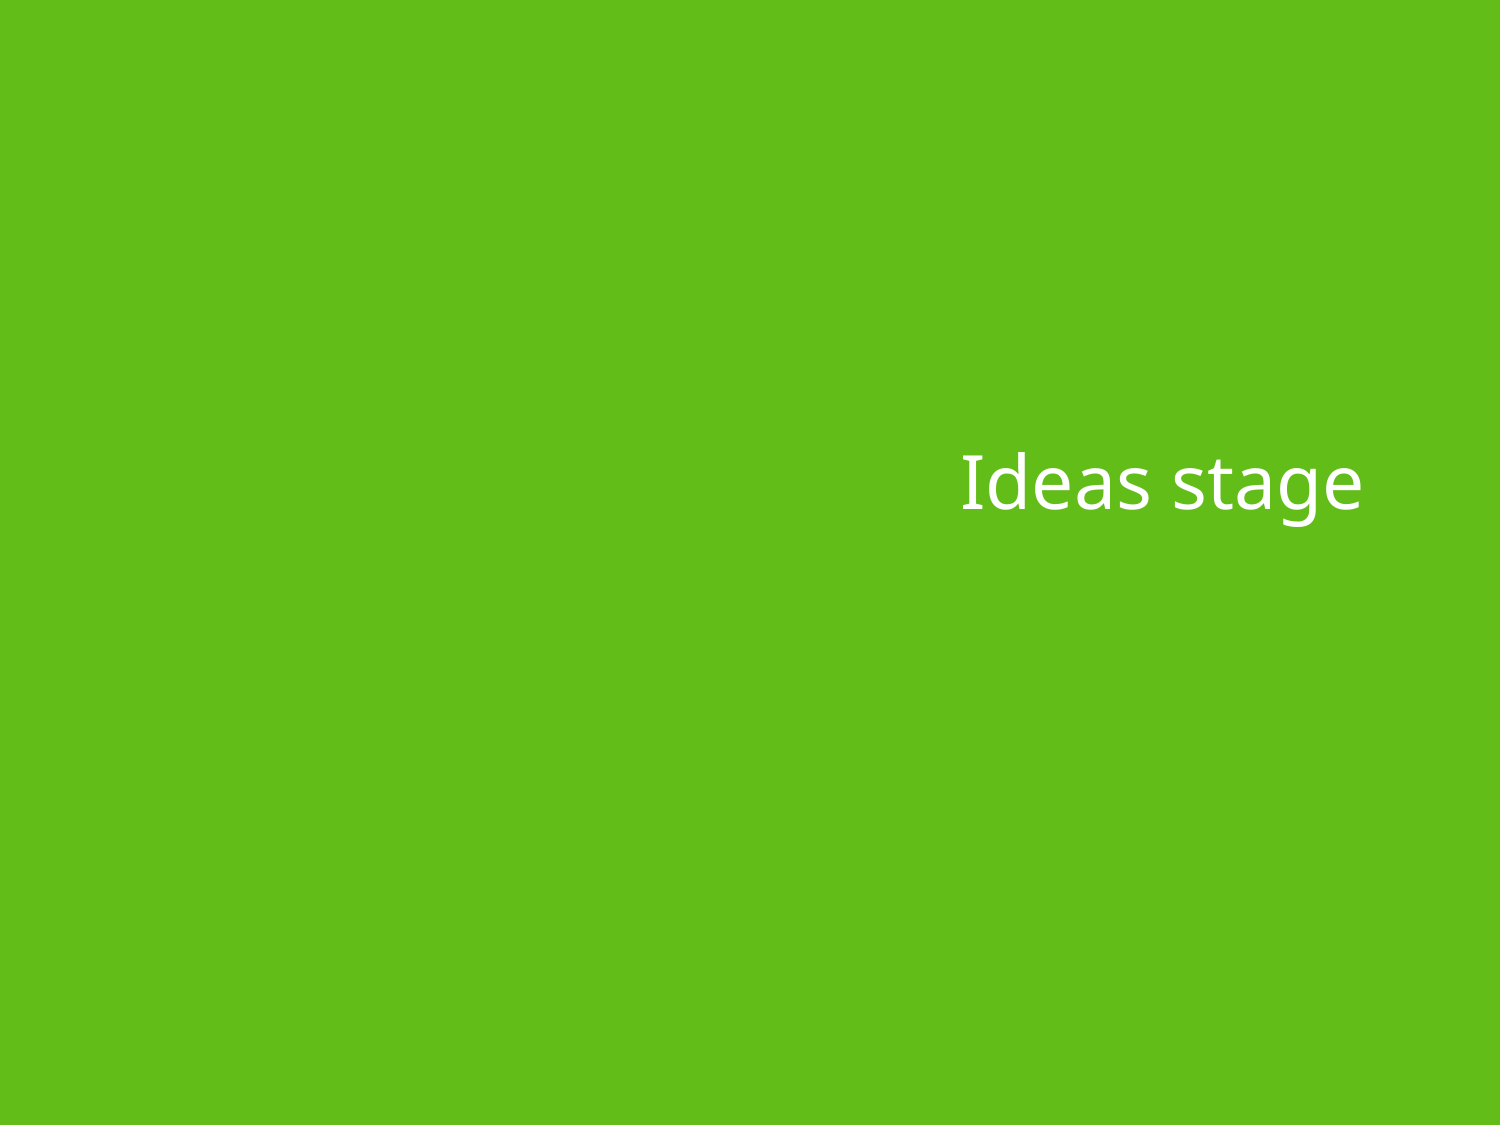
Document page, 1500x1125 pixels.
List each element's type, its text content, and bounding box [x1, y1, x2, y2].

title Ideas stage [245, 386, 1380, 575]
